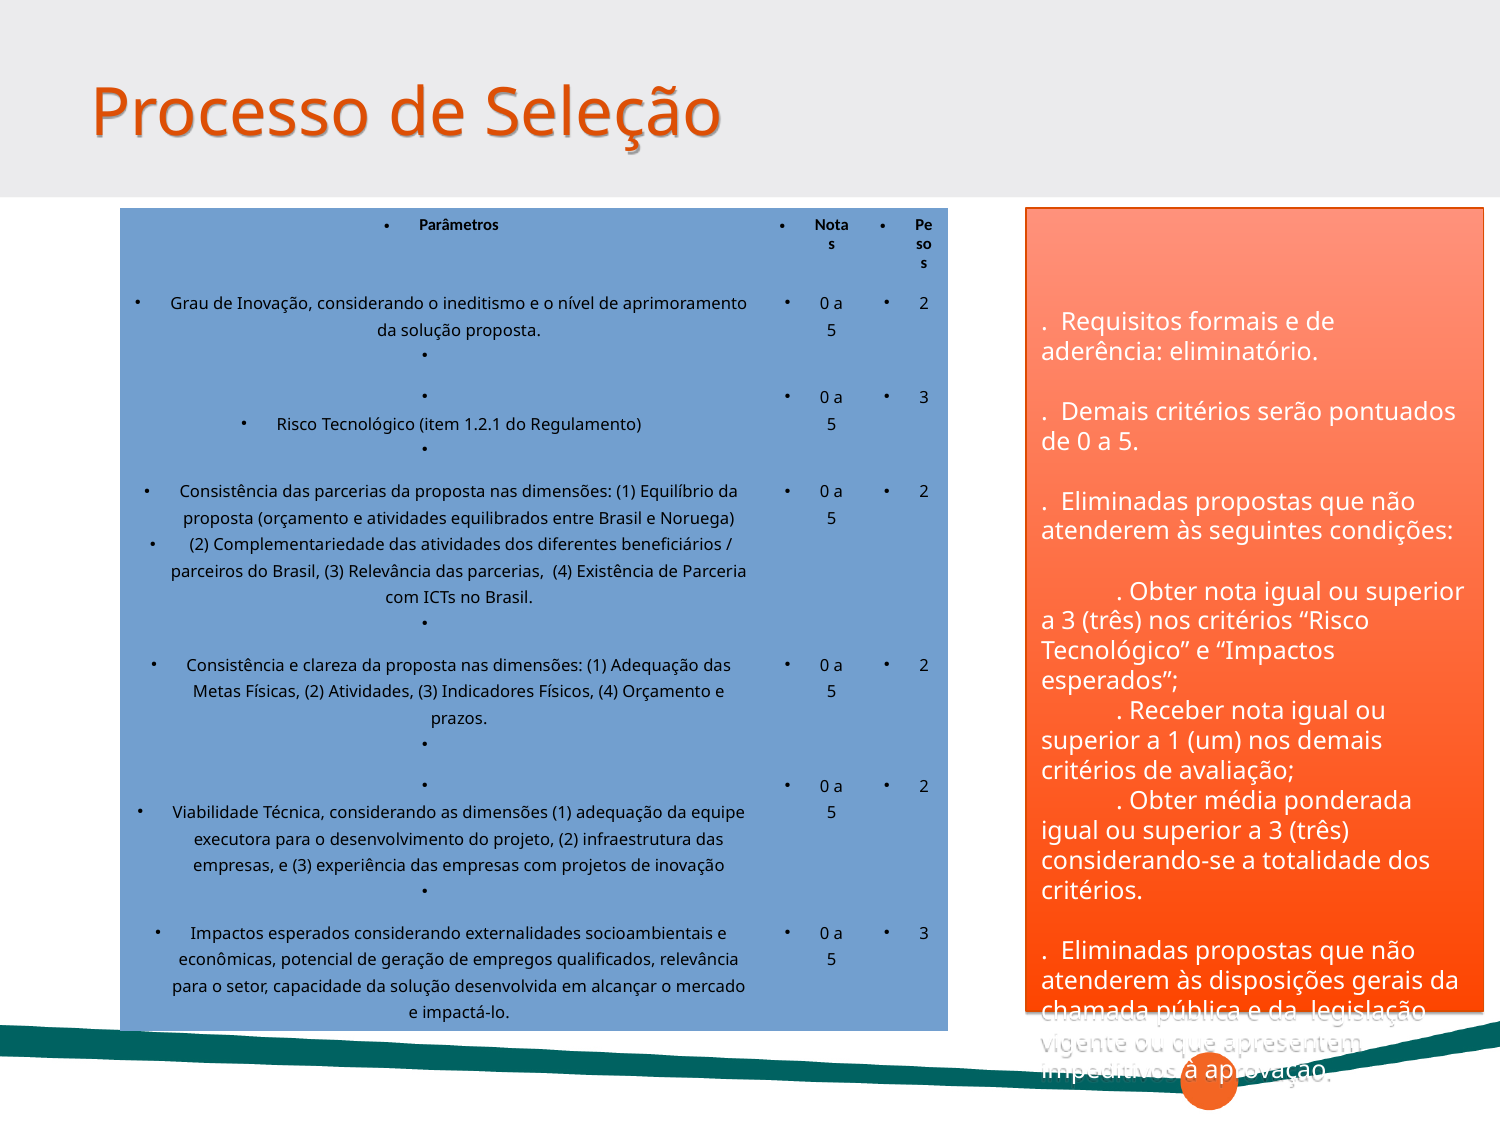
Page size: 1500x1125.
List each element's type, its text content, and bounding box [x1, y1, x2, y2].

table_cell Grau de Inovação, considerando o ineditismo e o nível de aprimoramento da solução proposta. [120, 281, 764, 375]
table_header Pesos [864, 208, 948, 281]
table_cell Consistência e clareza da proposta nas dimensões: (1) Adequação das Metas Físicas, (2) Atividades, (3) Indicadores Físicos, (4) Orçamento e prazos. [120, 643, 764, 763]
title Processo de Seleção [75, 45, 1426, 173]
table_header Notas [764, 208, 864, 281]
table_cell 0 a 5 [764, 469, 864, 643]
table_cell 3 [864, 910, 948, 1031]
table_cell 0 a 5 [764, 643, 864, 763]
text_box . Requisitos formais e de aderência: eliminatório. . Demais critérios serão pontuados de 0 a 5. . Eliminadas propostas que não atenderem às seguintes condições: . Obter nota igual ou superior a 3 (três) nos critérios “Risco Tecnológico” e “Impactos esperados”; . Receber nota igual ou superior a 1 (um) nos demais critérios de avaliação; . Obter média ponderada igual ou superior a 3 (três) considerando-se a totalidade dos critérios. . Eliminadas propostas que não atenderem às disposições gerais da chamada pública e da legislação vigente ou que apresentem impeditivos à aprovação. [1026, 208, 1484, 1011]
table_cell Risco Tecnológico (item 1.2.1 do Regulamento) [120, 375, 764, 469]
table_cell Consistência das parcerias da proposta nas dimensões: (1) Equilíbrio da proposta (orçamento e atividades equilibrados entre Brasil e Noruega) (2) Complementariedade das atividades dos diferentes beneficiários / parceiros do Brasil, (3) Relevância das parcerias, (4) Existência de Parceria com ICTs no Brasil. [120, 469, 764, 643]
table_cell 0 a 5 [764, 910, 864, 1031]
table_cell 2 [864, 643, 948, 763]
table_cell 0 a 5 [764, 763, 864, 910]
table_cell 2 [864, 763, 948, 910]
table_cell 2 [864, 469, 948, 643]
table_cell 0 a 5 [764, 375, 864, 469]
table_cell Impactos esperados considerando externalidades socioambientais e econômicas, potencial de geração de empregos qualificados, relevância para o setor, capacidade da solução desenvolvida em alcançar o mercado e impactá-lo. [120, 910, 764, 1031]
table_cell 3 [864, 375, 948, 469]
table_cell Viabilidade Técnica, considerando as dimensões (1) adequação da equipe executora para o desenvolvimento do projeto, (2) infraestrutura das empresas, e (3) experiência das empresas com projetos de inovação [120, 763, 764, 910]
table_header Parâmetros [120, 208, 764, 281]
table_cell 0 a 5 [764, 281, 864, 375]
table_cell 2 [864, 281, 948, 375]
